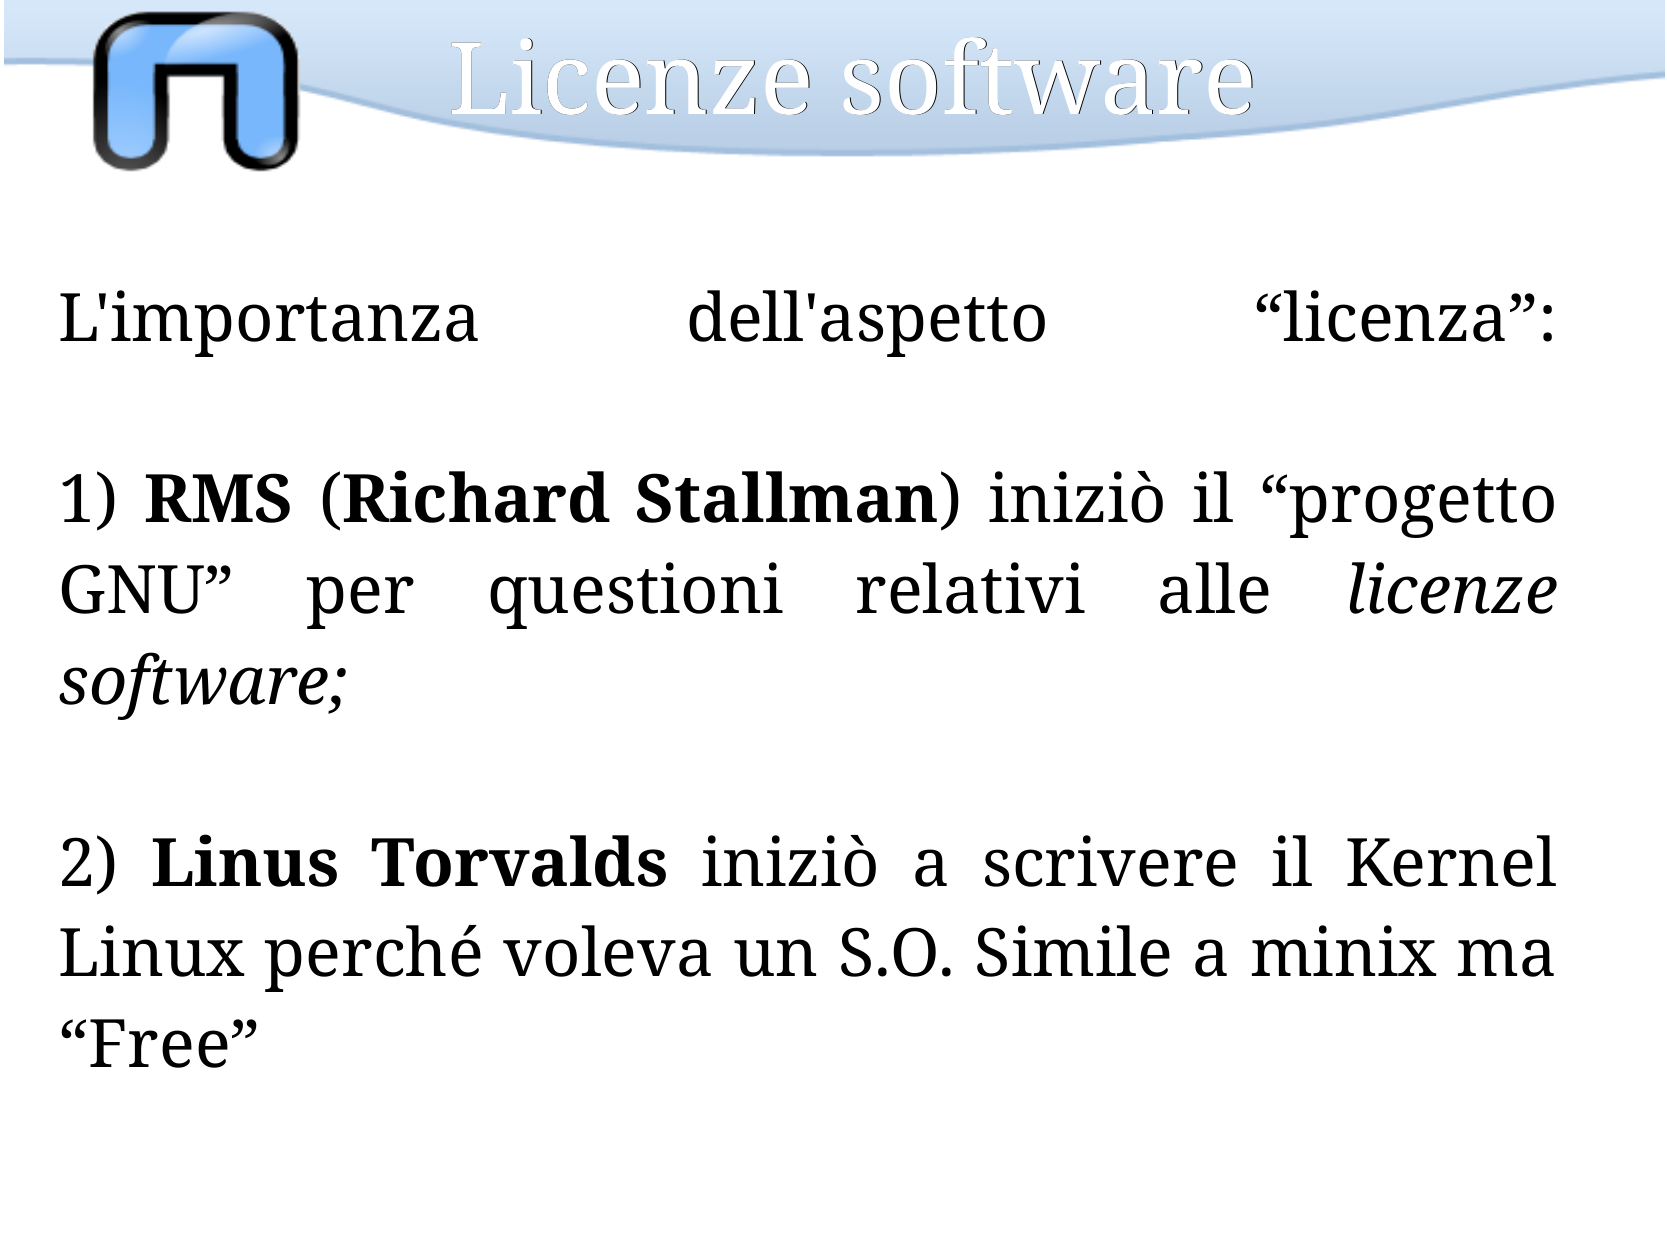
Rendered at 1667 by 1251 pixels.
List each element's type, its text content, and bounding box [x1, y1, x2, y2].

subtitle [83, 292, 1584, 1118]
picture [0, 0, 1667, 1251]
text_box Licenze software [407, 0, 1443, 168]
title L'importanza dell'aspetto “licenza”: 1) RMS (Richard Stallman) iniziò il “progetto GNU” per questioni relativi alle licenze software; 2) Linus Torvalds iniziò a scrivere il Kernel Linux perché voleva un S.O. Simile a minix ma “Free” [58, 363, 83, 994]
